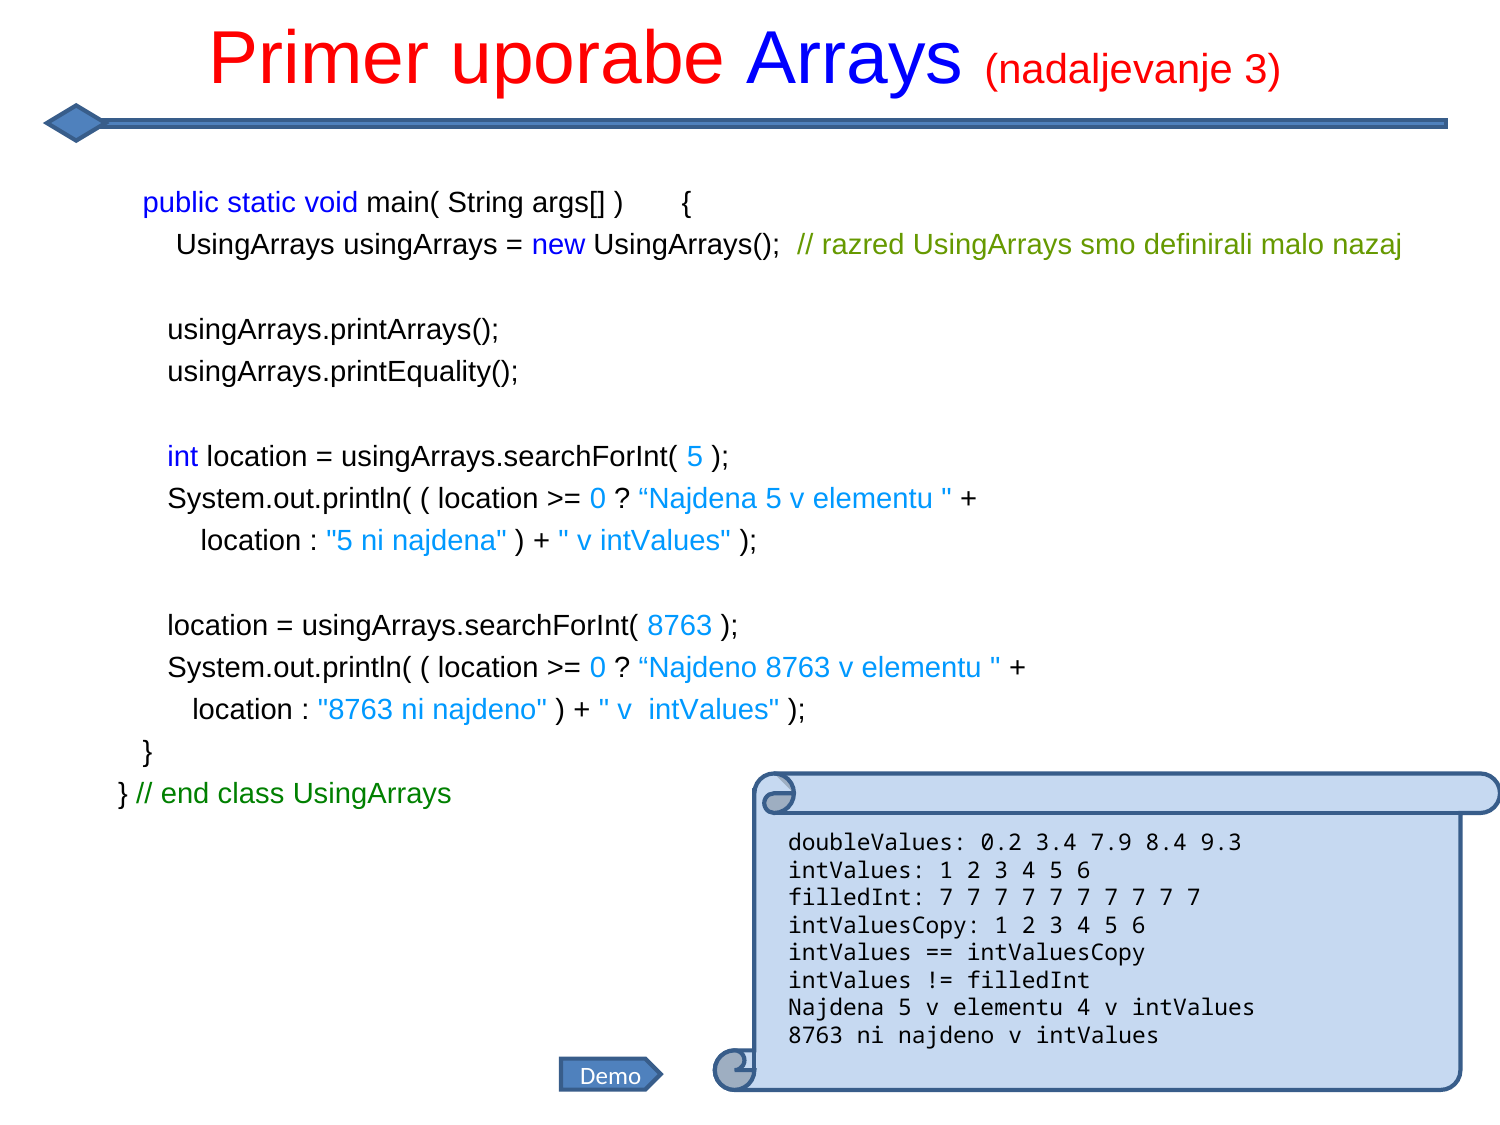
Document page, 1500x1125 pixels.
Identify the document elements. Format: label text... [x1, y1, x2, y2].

text_box doubleValues: 0.2 3.4 7.9 8.4 9.3 intValues: 1 2 3 4 5 6 filledInt: 7 7 7 7 7 7 7 7 7 7 intValuesCopy: 1 2 3 4 5 6 intValues == intValuesCopy intValues != filledInt Najdena 5 v elementu 4 v intValues 8763 ni najdeno v intValues [773, 820, 1418, 1083]
title Primer uporabe Arrays (nadaljevanje 3) [70, 0, 1421, 108]
text_box public static void main( String args[] ) { UsingArrays usingArrays = new UsingArrays(); // razred UsingArrays smo definirali malo nazaj usingArrays.printArrays(); usingArrays.printEquality(); int location = usingArrays.searchForInt( 5 ); System.out.println( ( location >= 0 ? “Najdena 5 v elementu " + location : "5 ni najdena" ) + " v intValues" ); location = usingArrays.searchForInt( 8763 ); System.out.println( ( location >= 0 ? “Najdeno 8763 v elementu " + location : "8763 ni najdeno" ) + " v intValues" ); } } // end class UsingArrays [70, 175, 1436, 715]
text_box Demo [560, 1058, 661, 1090]
text_box [714, 773, 1500, 1090]
